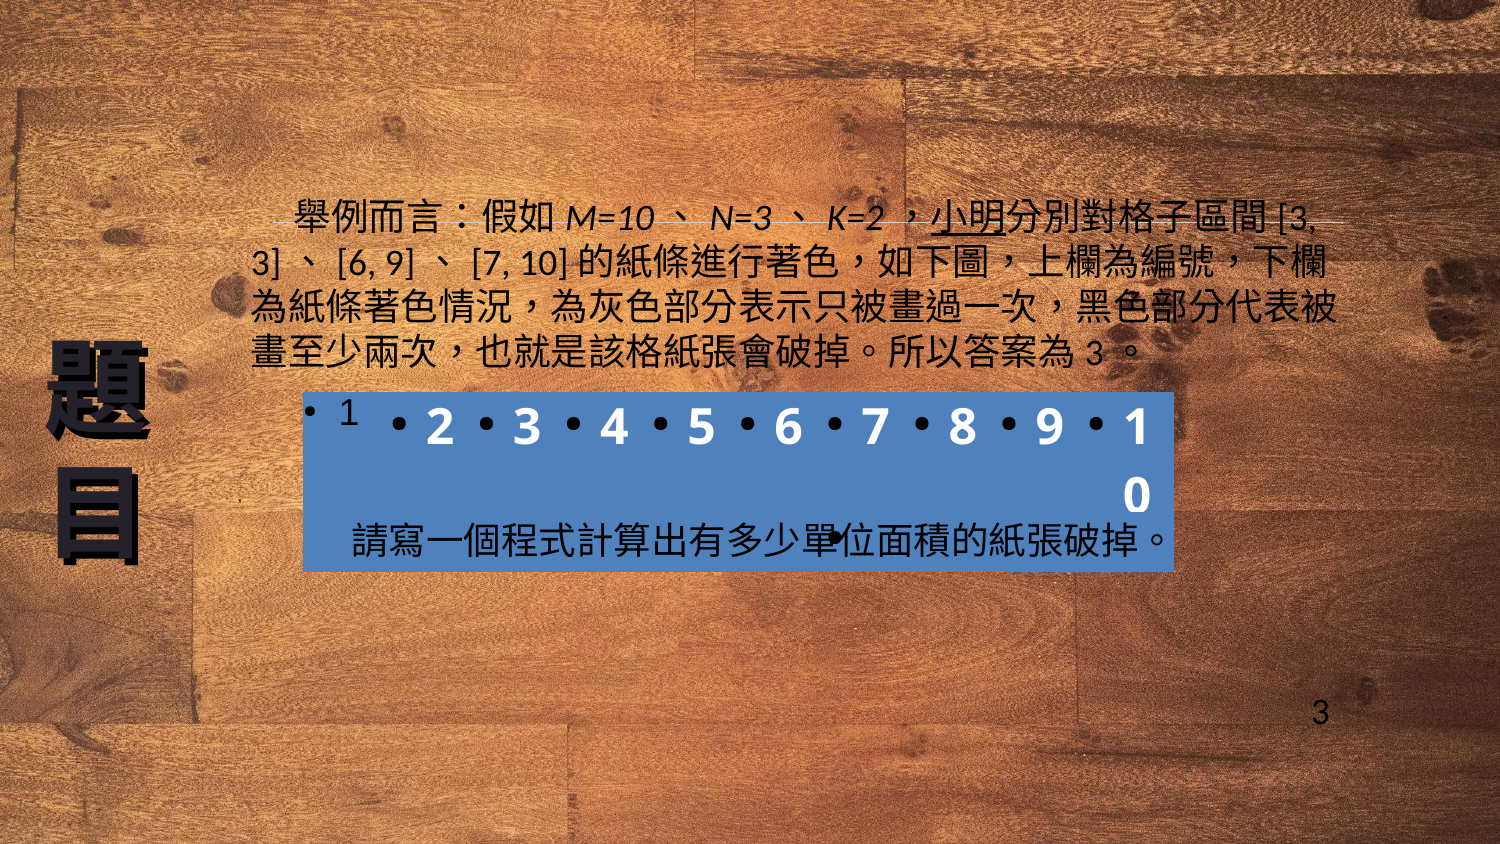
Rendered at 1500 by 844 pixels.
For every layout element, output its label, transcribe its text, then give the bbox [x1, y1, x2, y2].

text_box 請寫一個程式計算出有多少單位面積的紙張破掉。 [336, 509, 1222, 571]
text_box [314, 154, 765, 185]
table_header 5 [652, 392, 739, 509]
text_box 3 [1295, 672, 1386, 737]
title 題 目 [28, 306, 210, 552]
table_header 7 [826, 392, 913, 509]
table_cell [303, 512, 390, 572]
table_header 1 [303, 392, 390, 512]
text_box 舉例而言：假如M=10、N=3、K=2，小明分別對格子區間[3, 3]、[6, 9]、[7, 10]的紙條進行著色，如下圖，上欄為編號，下欄為紙條著色情況，為灰色部分表示只被畫過一次，黑色部分代表被畫至少兩次，也就是該格紙張會破掉。所以答案為3。 [235, 185, 1356, 382]
table_header 8 [913, 392, 1000, 509]
table_header 6 [739, 392, 826, 509]
table_header 3 [478, 392, 565, 509]
table_header 2 [390, 392, 478, 509]
table_header 9 [1000, 392, 1087, 509]
table_header 10 [1087, 392, 1174, 509]
table_header 10 [1131, 483, 1141, 507]
table_header 4 [565, 392, 652, 509]
